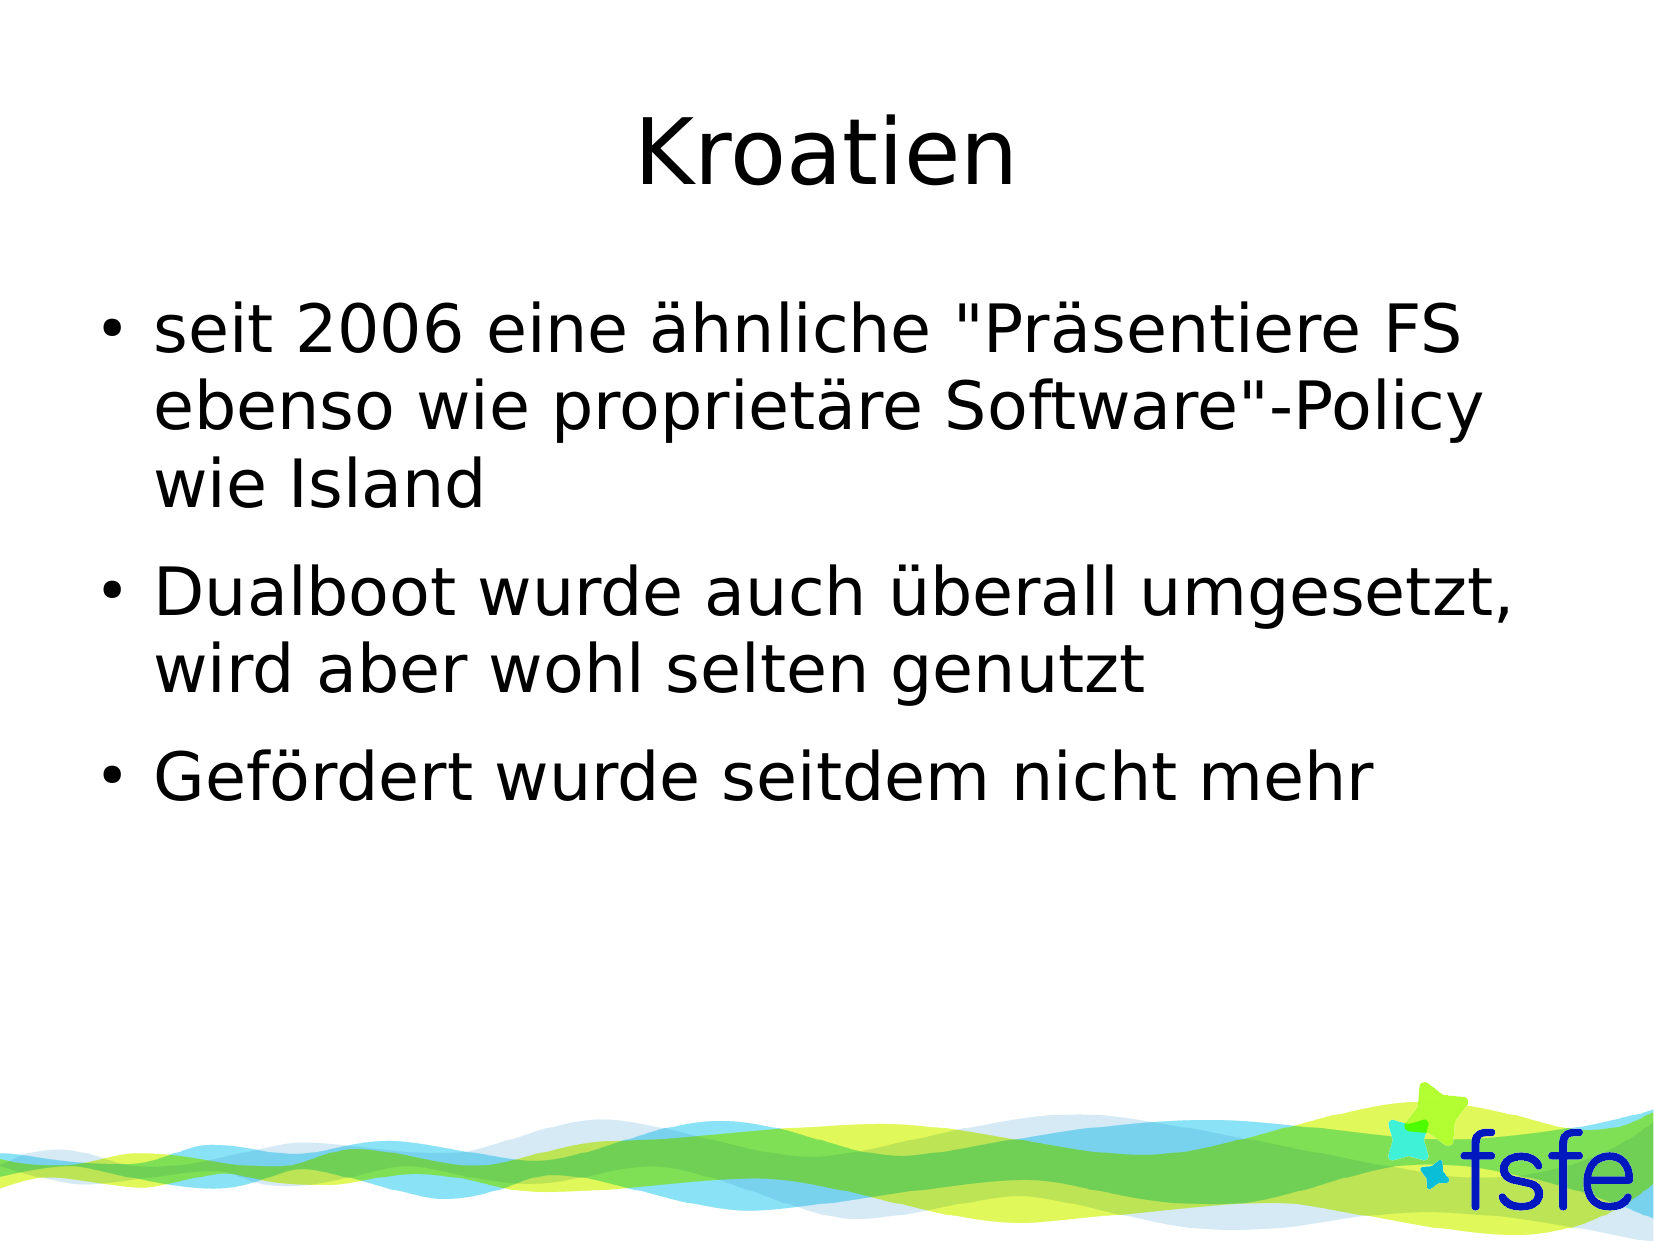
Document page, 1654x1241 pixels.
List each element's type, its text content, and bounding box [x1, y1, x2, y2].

list seit 2006 eine ähnliche "Präsentiere FS ebenso wie proprietäre Software"-Policy wie Island Dualboot wurde auch überall umgesetzt, wird aber wohl selten genutzt Gefördert wurde seitdem nicht mehr [82, 290, 1571, 1010]
picture [0, 1081, 1654, 1241]
title Kroatien [82, 49, 1571, 257]
